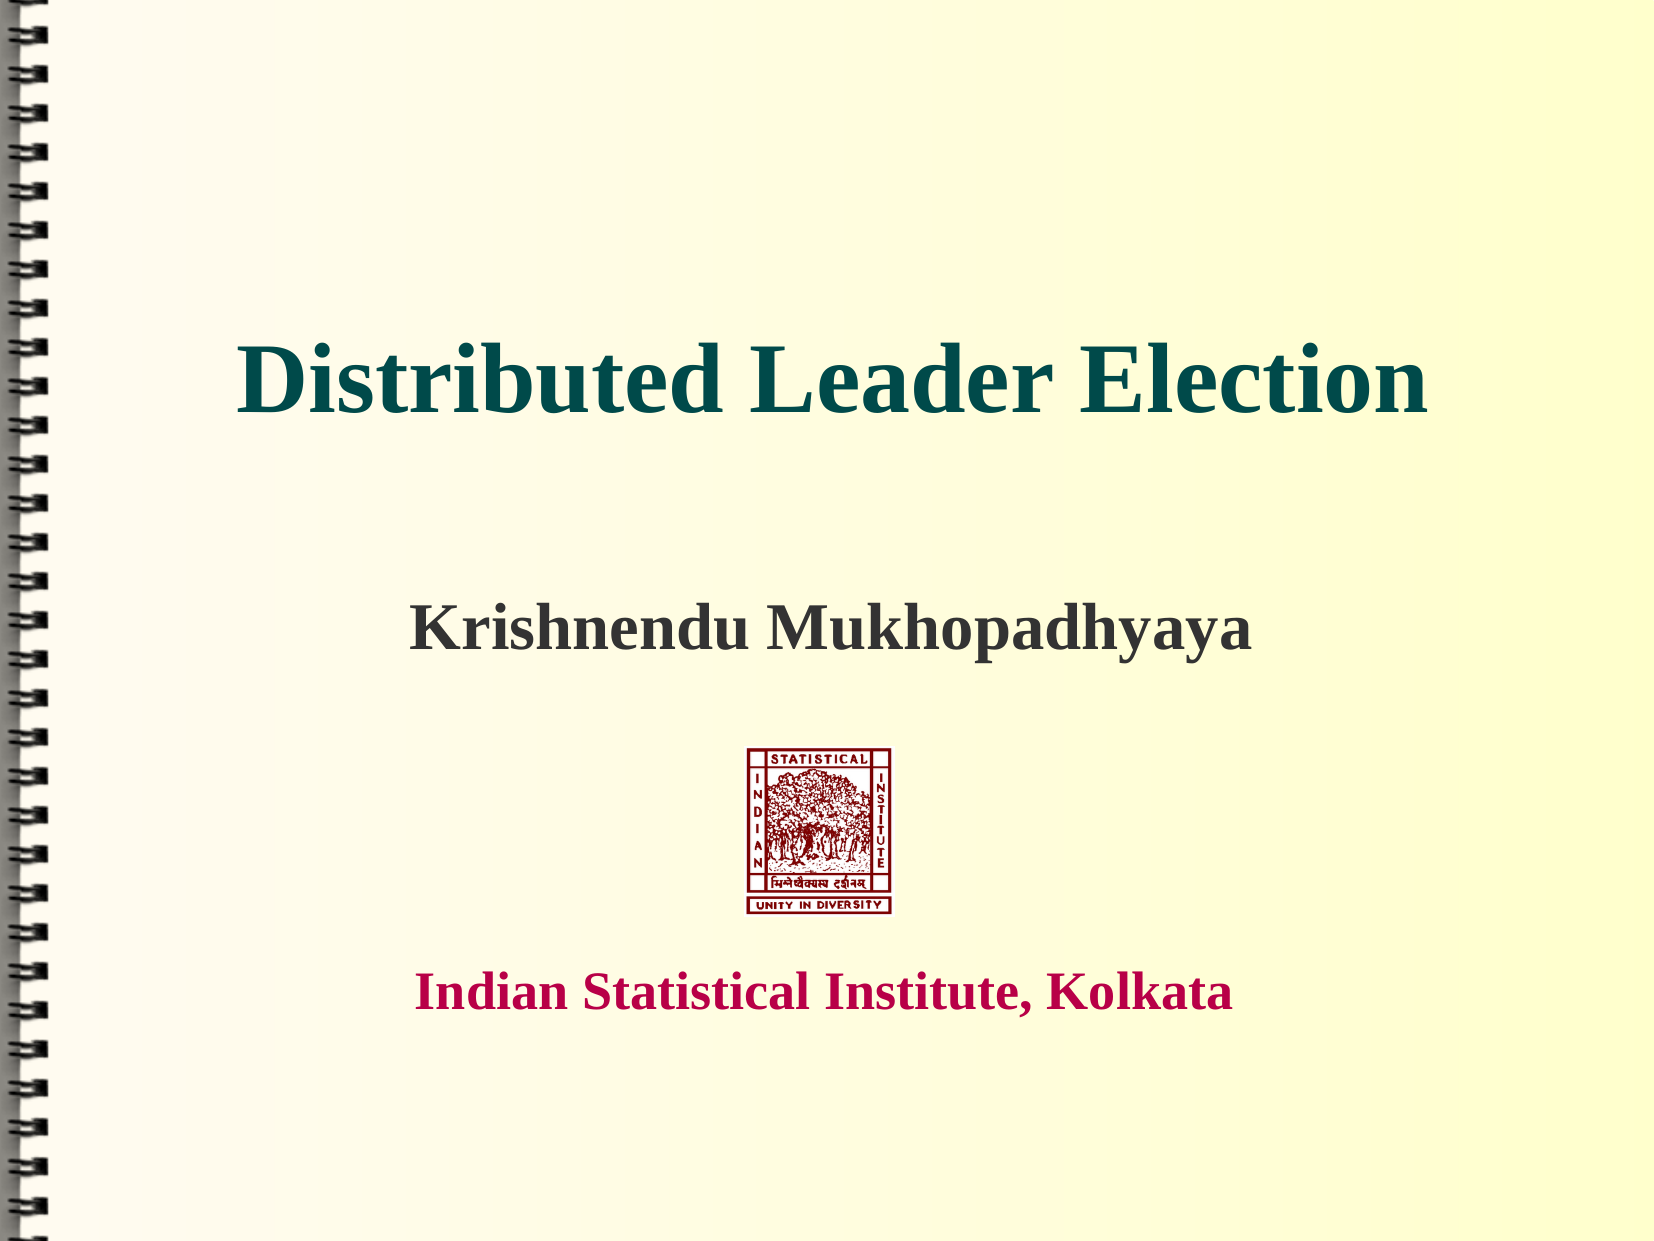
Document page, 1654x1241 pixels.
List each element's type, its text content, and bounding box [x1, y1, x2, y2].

list Krishnendu Mukhopadhyaya Indian Statistical Institute, Kolkata [125, 375, 1538, 1142]
picture [744, 746, 895, 917]
title Distributed Leader Election [127, 274, 1540, 482]
picture [0, 0, 1654, 1241]
